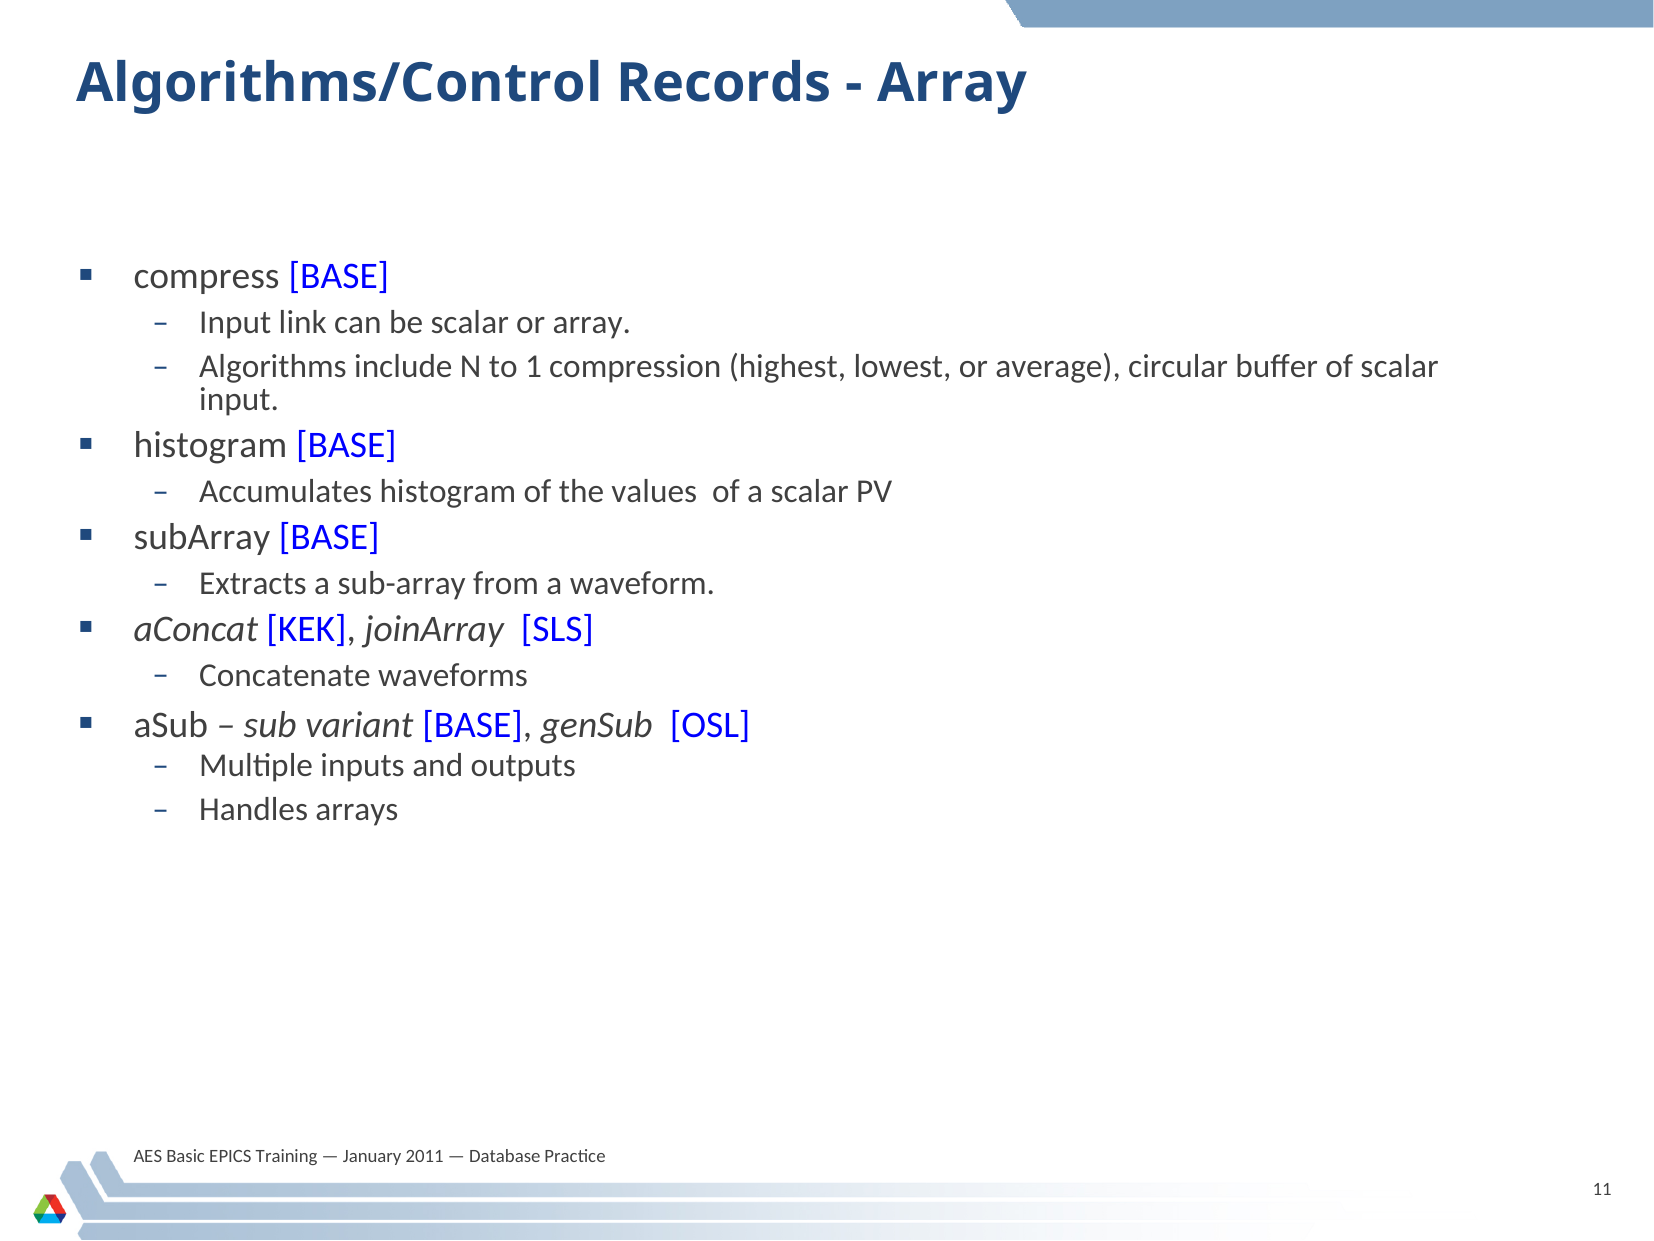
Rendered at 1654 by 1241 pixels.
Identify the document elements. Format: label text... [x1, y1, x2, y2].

picture [0, 0, 1654, 29]
list compress [BASE] Input link can be scalar or array. Algorithms include N to 1 compression (highest, lowest, or average), circular buffer of scalar input. histogram [BASE] Accumulates histogram of the values of a scalar PV subArray [BASE] Extracts a sub-array from a waveform. aConcat [KEK], joinArray [SLS] Concatenate waveforms aSub – sub variant [BASE], genSub [OSL] Multiple inputs and outputs Handles arrays [62, 253, 1498, 968]
picture [0, 1143, 1654, 1240]
title Algorithms/Control Records - Array [61, 51, 1500, 123]
